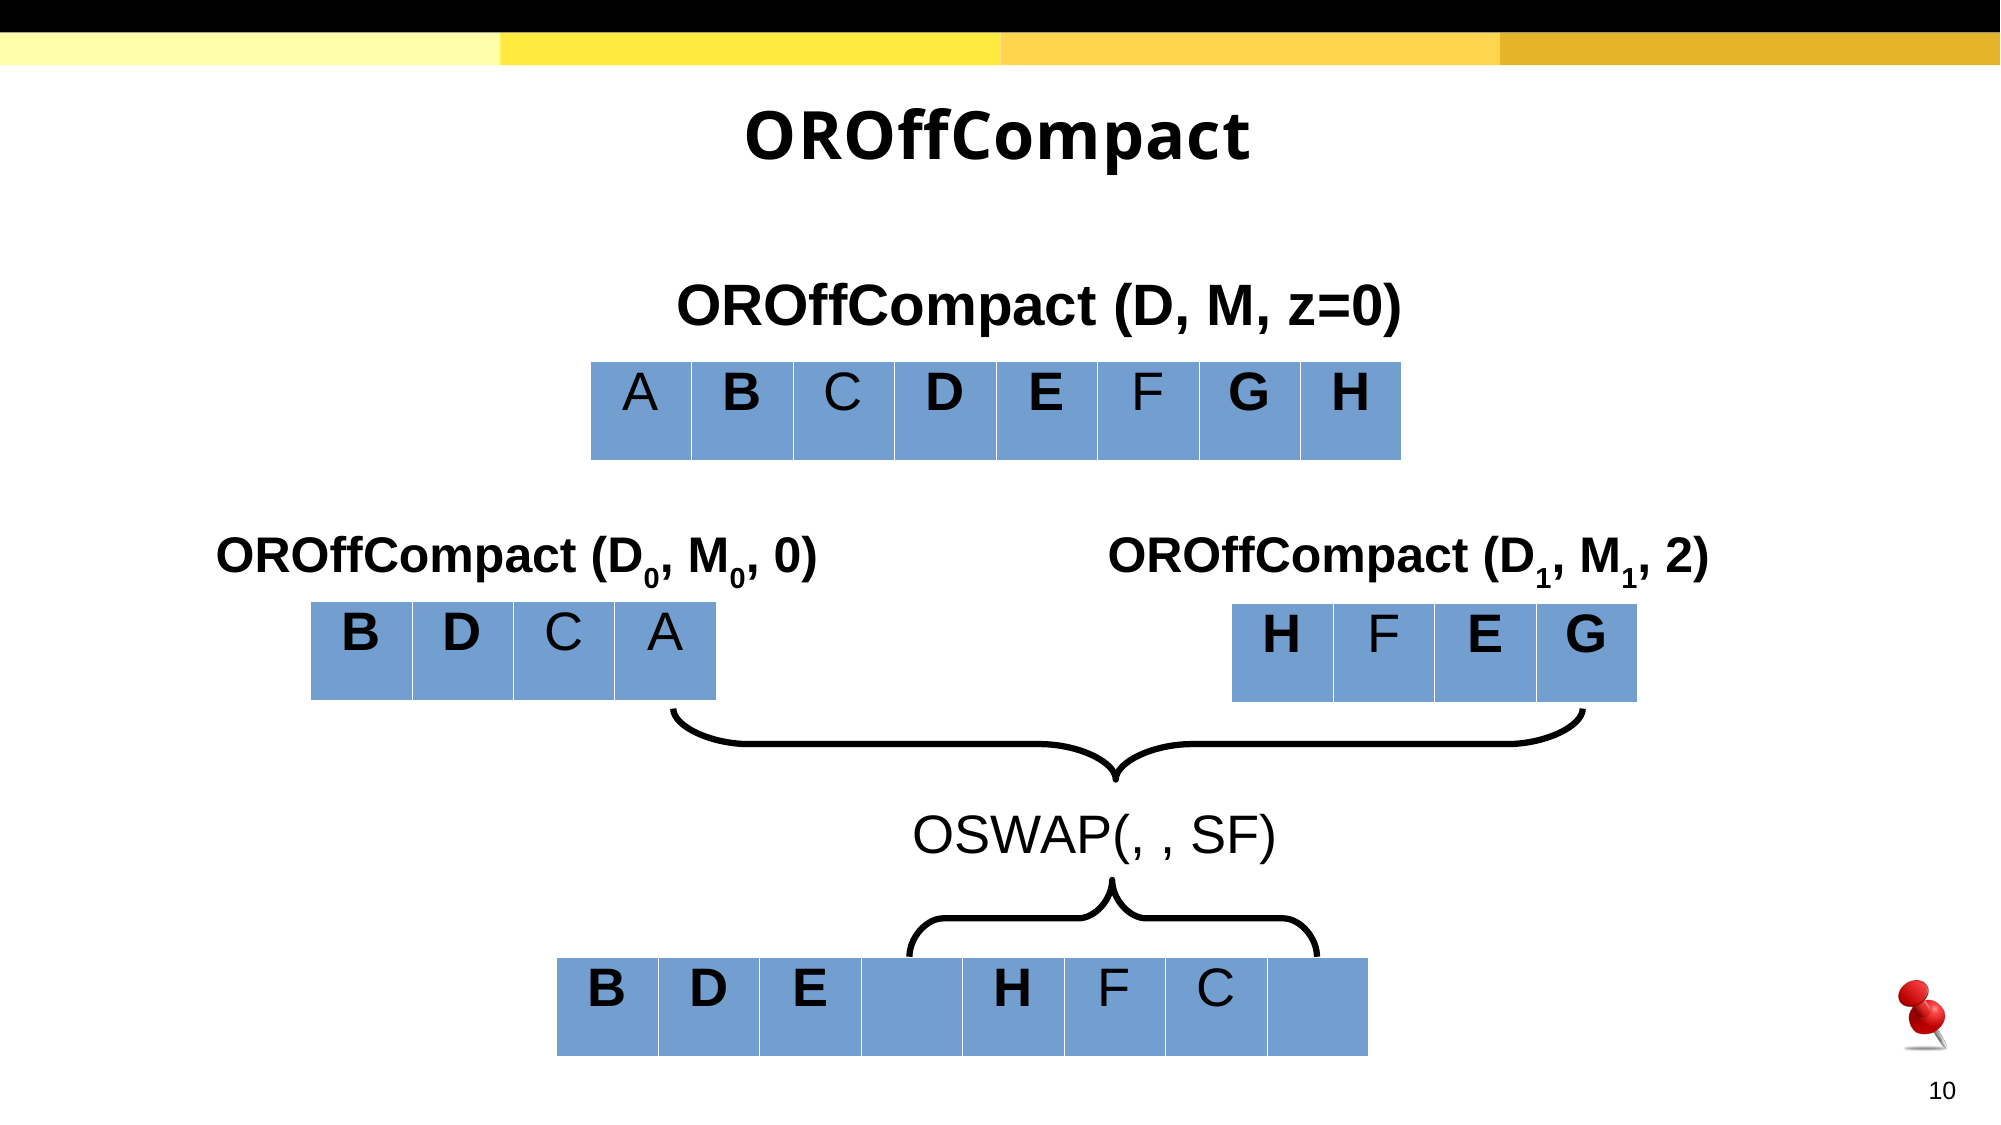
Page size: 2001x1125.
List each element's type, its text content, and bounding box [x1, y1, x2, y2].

picture [1889, 980, 1961, 1052]
text_box OROffCompact (D, M, z=0) [661, 265, 1419, 346]
table_header F [1098, 362, 1199, 460]
table_header A [615, 602, 716, 700]
table_header D [413, 602, 513, 700]
table_header C [514, 602, 614, 700]
table_header F [1065, 958, 1165, 1056]
table_header G [1537, 604, 1637, 702]
table_header B [692, 362, 793, 460]
table_header H [1301, 362, 1401, 460]
table_header H [963, 958, 1064, 1056]
table_header B [311, 602, 412, 700]
table_header D [895, 362, 996, 460]
text_box OROffCompact (D0, M0, 0) [200, 519, 834, 603]
table_header E [760, 958, 861, 1056]
table_header E [1435, 604, 1536, 702]
table_header B [557, 958, 658, 1056]
table_header C [794, 362, 894, 460]
table_header E [997, 362, 1097, 460]
table_header F [1334, 604, 1434, 702]
table_header A [591, 362, 691, 460]
table_header C [1166, 958, 1267, 1056]
table_header [1268, 958, 1368, 1056]
text_box 10 [1913, 1069, 1972, 1113]
table_header [862, 958, 962, 1056]
text_box OSWAP(, , SF) [897, 797, 1295, 873]
table_header G [1200, 362, 1300, 460]
text_box OROffCompact (D1, M1, 2) [1092, 519, 1726, 603]
table_header D [659, 958, 759, 1056]
table_header H [1232, 604, 1333, 702]
title OROffCompact [48, 65, 1947, 213]
